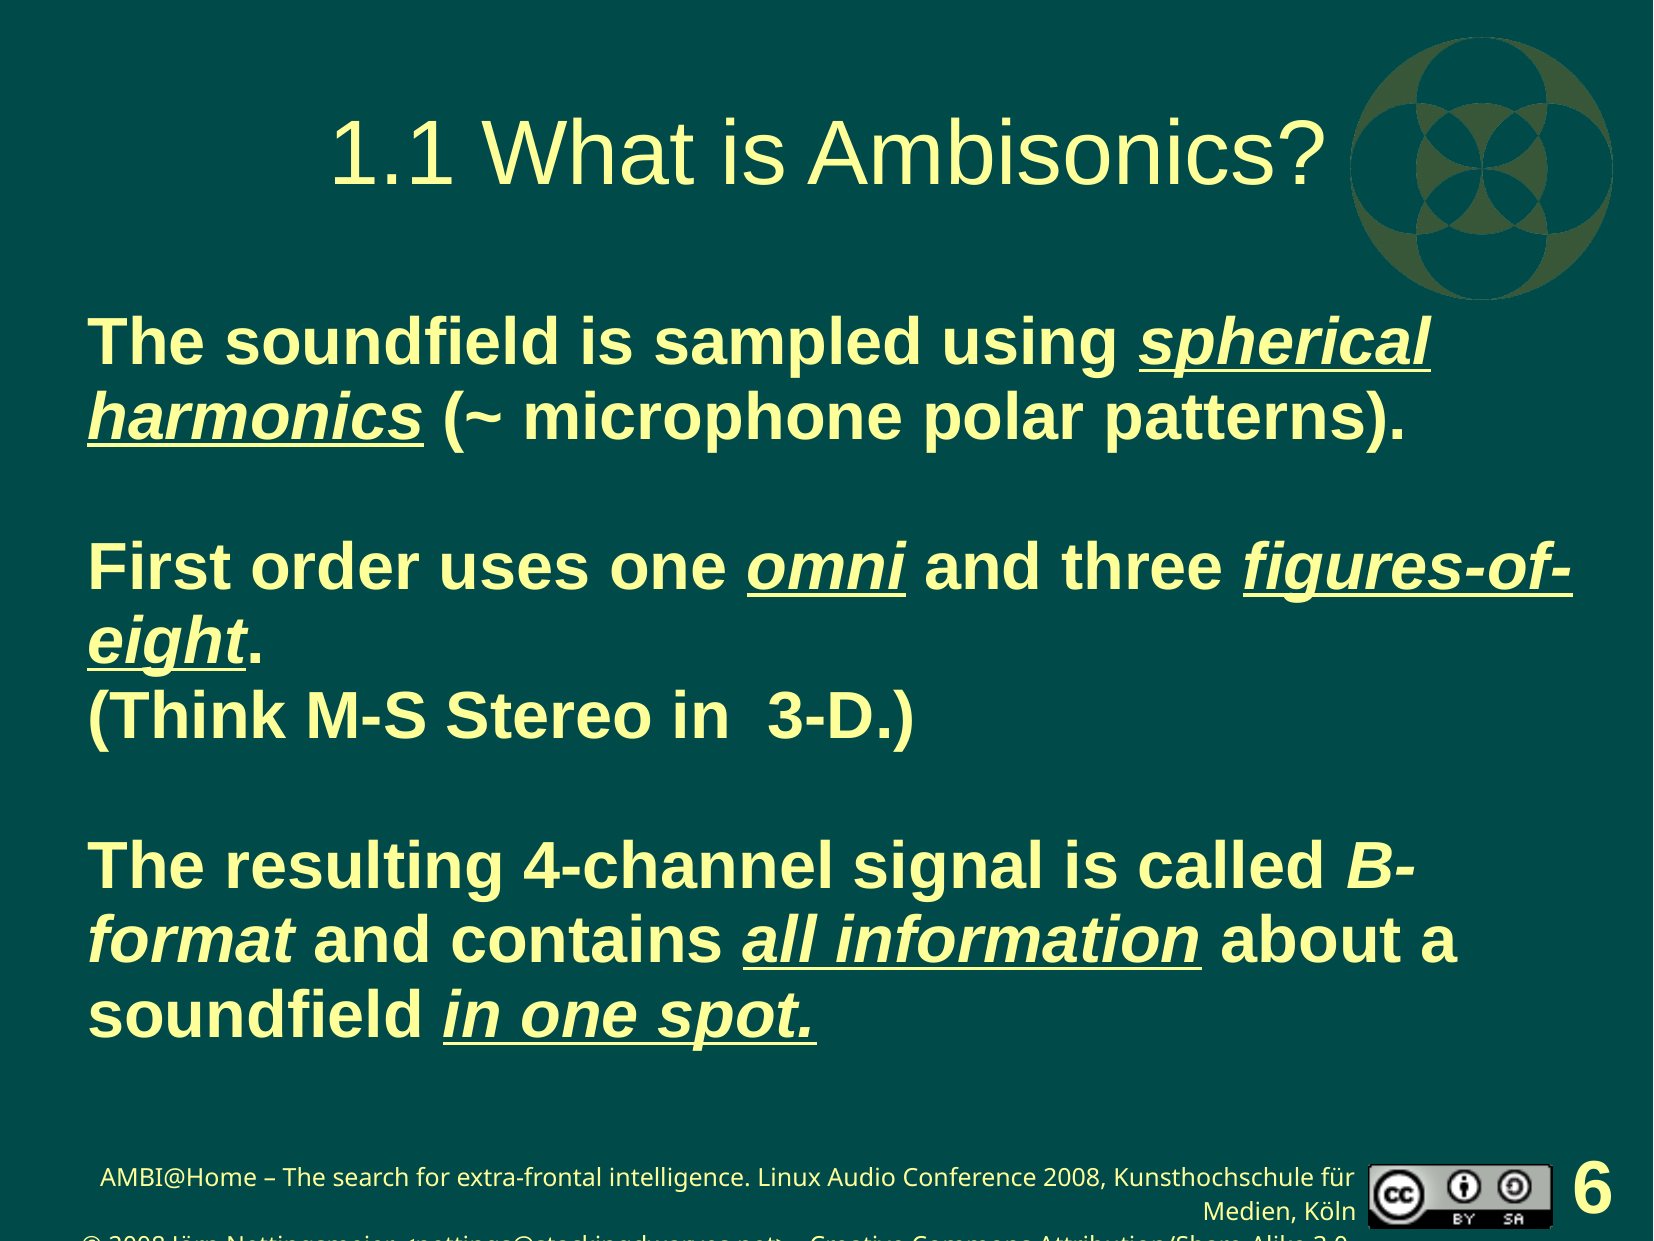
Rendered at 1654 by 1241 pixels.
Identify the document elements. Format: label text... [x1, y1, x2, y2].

picture [1350, 37, 1613, 300]
subtitle The soundfield is sampled using spherical harmonics (~ microphone polar patterns). First order uses one omni and three figures-of-eight. (Think M-S Stereo in 3-D.) The resulting 4-channel signal is called B-format and contains all information about a soundfield in one spot. [87, 268, 1576, 1088]
title 1.1 What is Ambisonics? [82, 49, 1576, 257]
picture [1368, 1164, 1553, 1229]
